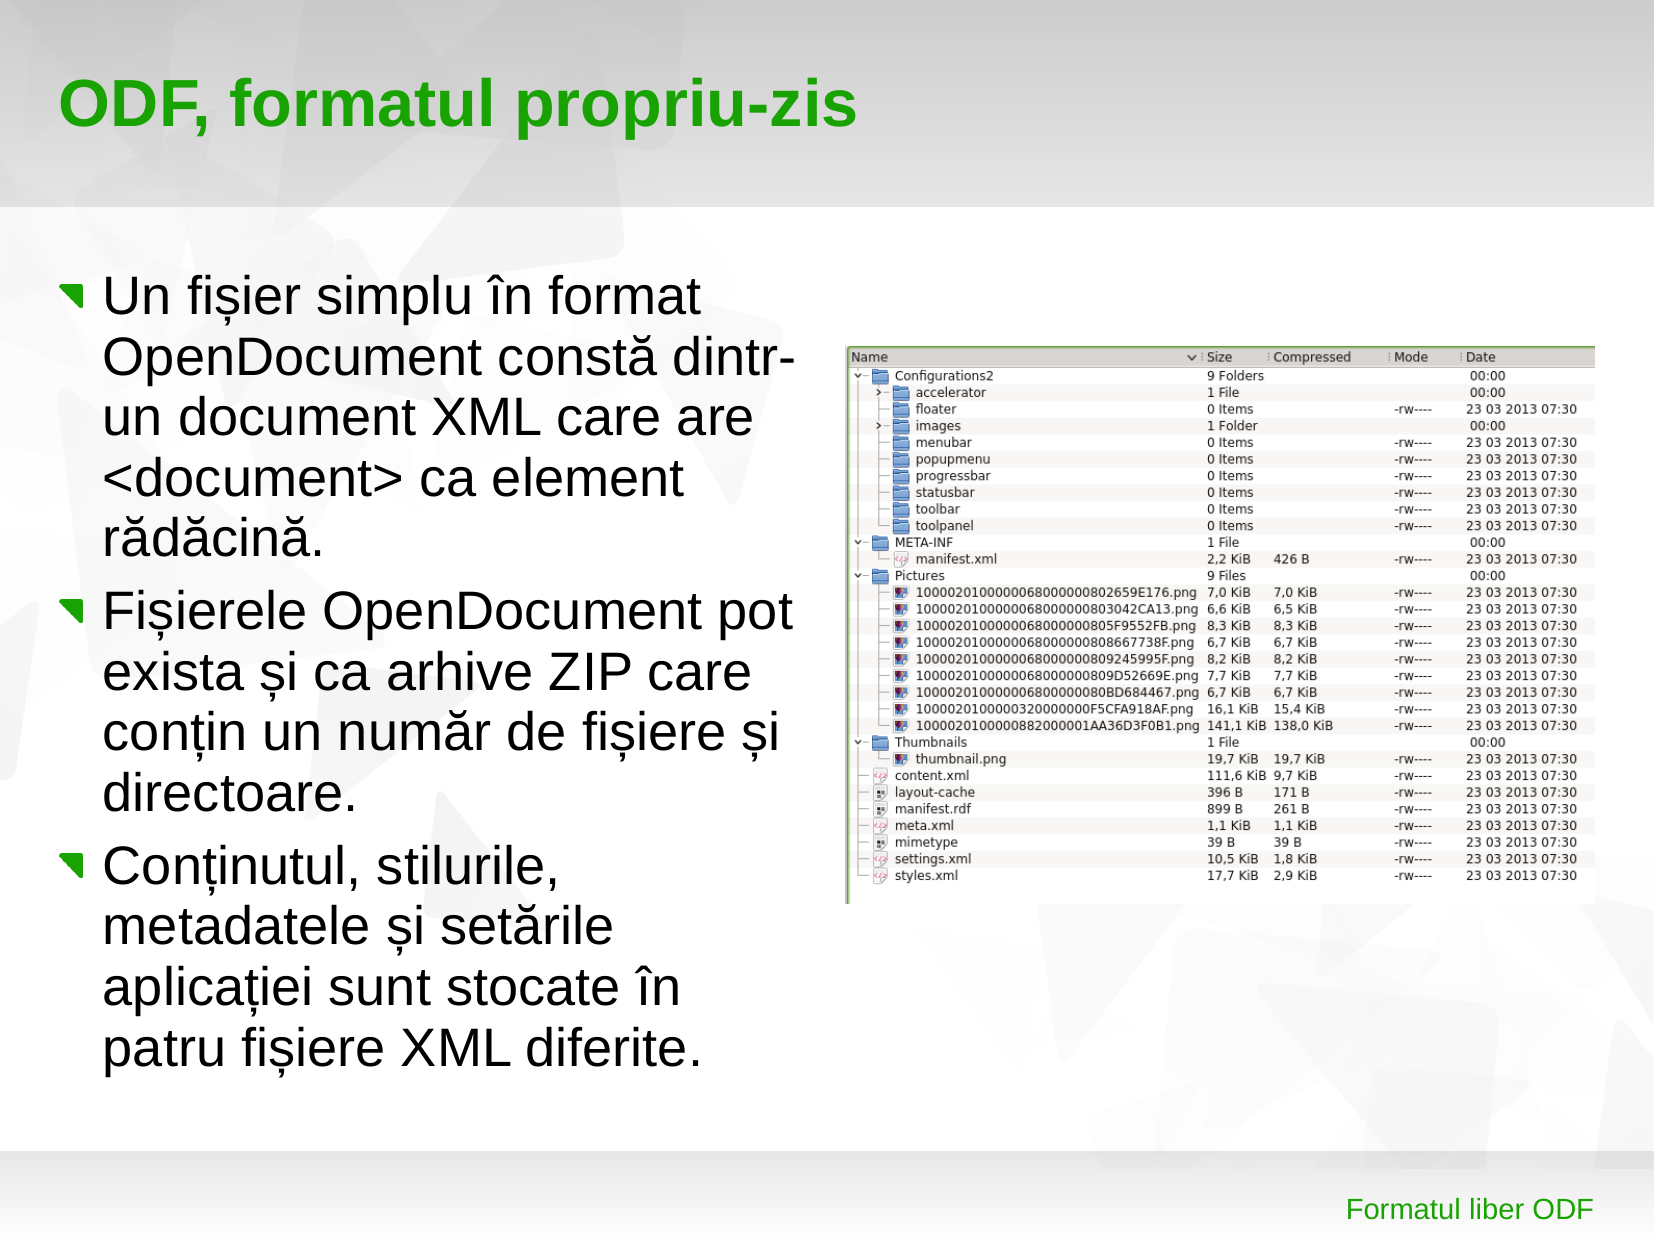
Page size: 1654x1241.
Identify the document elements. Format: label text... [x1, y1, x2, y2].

title ODF, formatul propriu-zis [59, 29, 1595, 178]
list Un fișier simplu în format OpenDocument constă dintr-un document XML care are <document> ca element rădăcină. Fișierele OpenDocument pot exista și ca arhive ZIP care conțin un număr de fișiere și directoare. Conținutul, stilurile, metadatele și setările aplicației sunt stocate în patru fișiere XML diferite. [59, 265, 809, 986]
picture [845, 346, 1654, 1169]
picture [0, 0, 783, 931]
